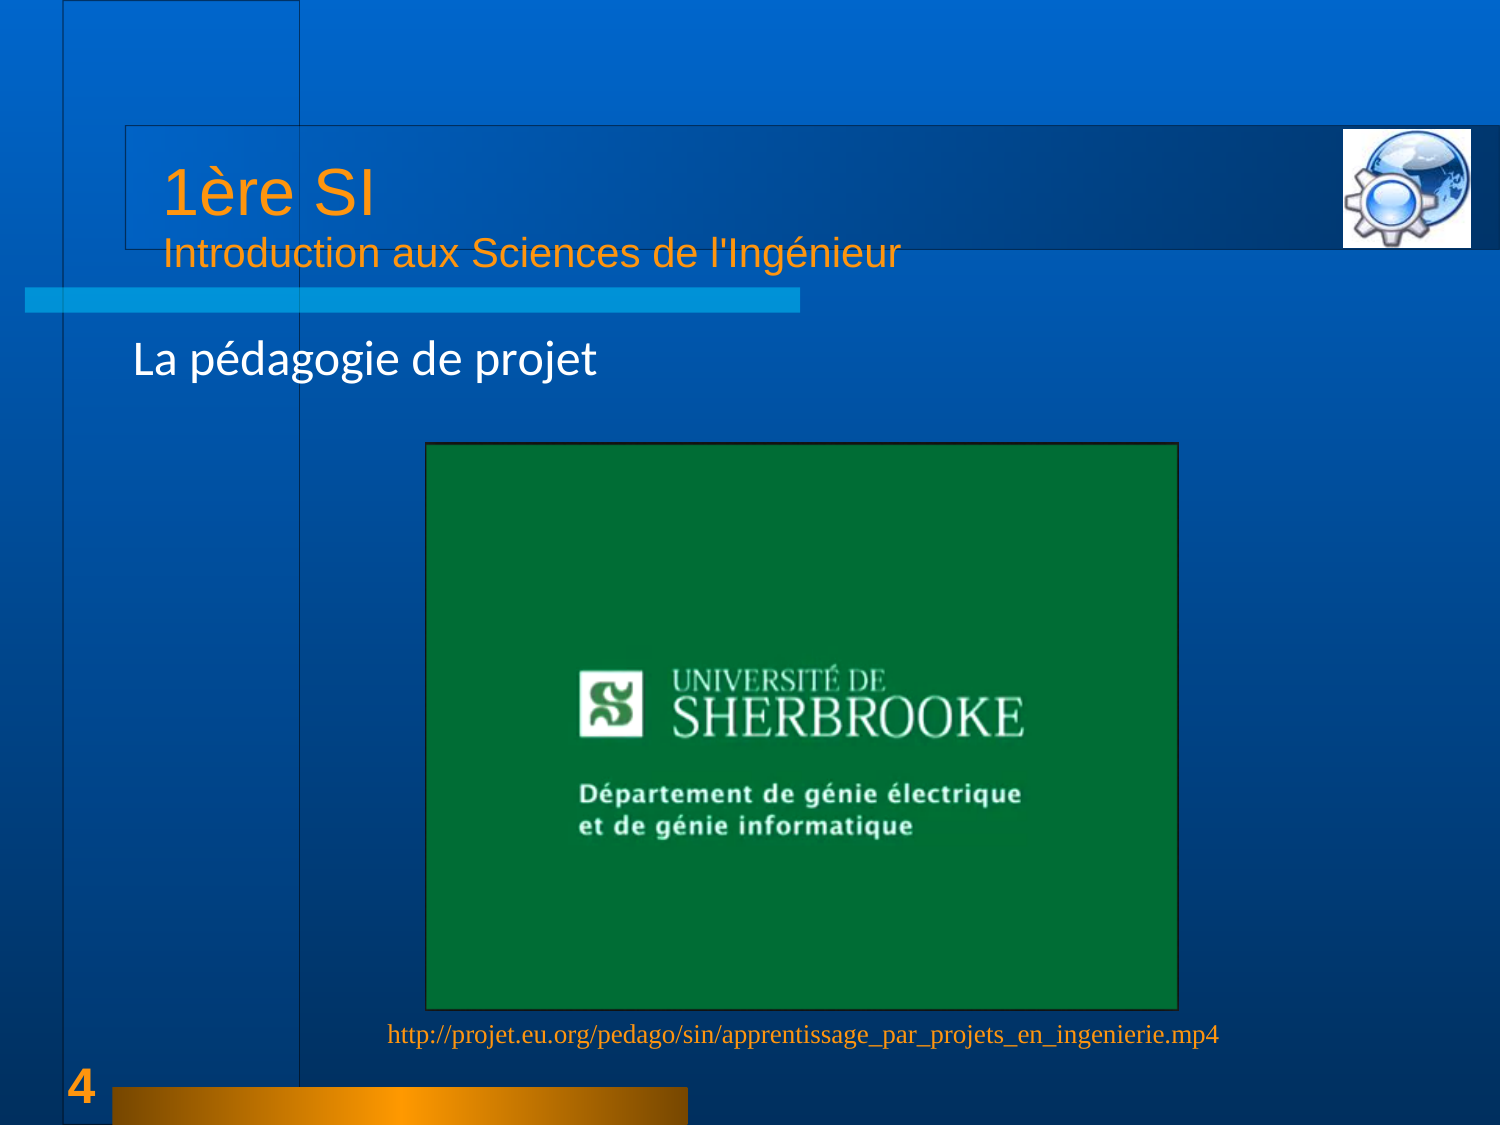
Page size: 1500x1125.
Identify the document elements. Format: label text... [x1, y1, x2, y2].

text_box La pédagogie de projet [118, 330, 1388, 1043]
picture [425, 442, 1179, 1011]
text_box http://projet.eu.org/pedago/sin/apprentissage_par_projets_en_ingenierie.mp4 [307, 1012, 1300, 1058]
picture [1343, 129, 1471, 248]
